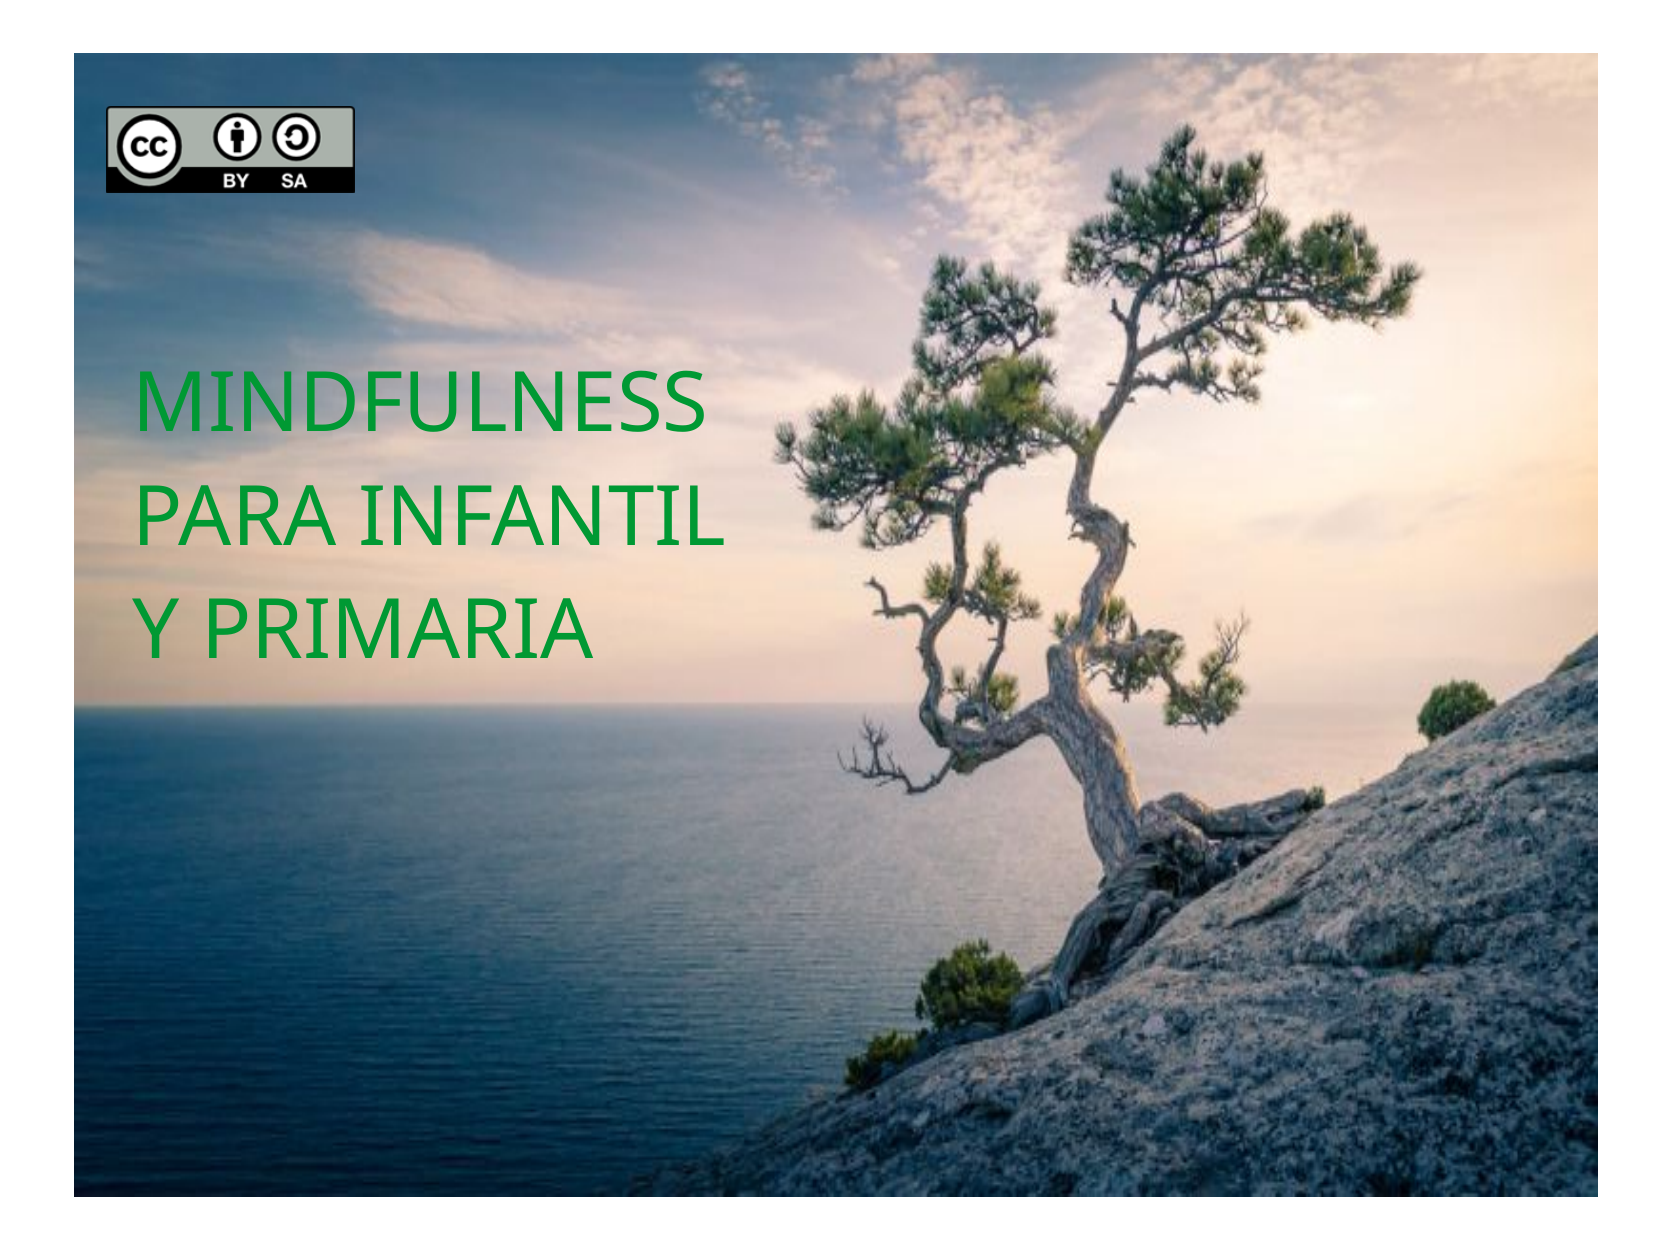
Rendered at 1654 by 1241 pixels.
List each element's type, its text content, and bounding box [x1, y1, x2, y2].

picture [74, 53, 1598, 1197]
text_box MINDFULNESS PARA INFANTIL Y PRIMARIA [118, 335, 804, 887]
